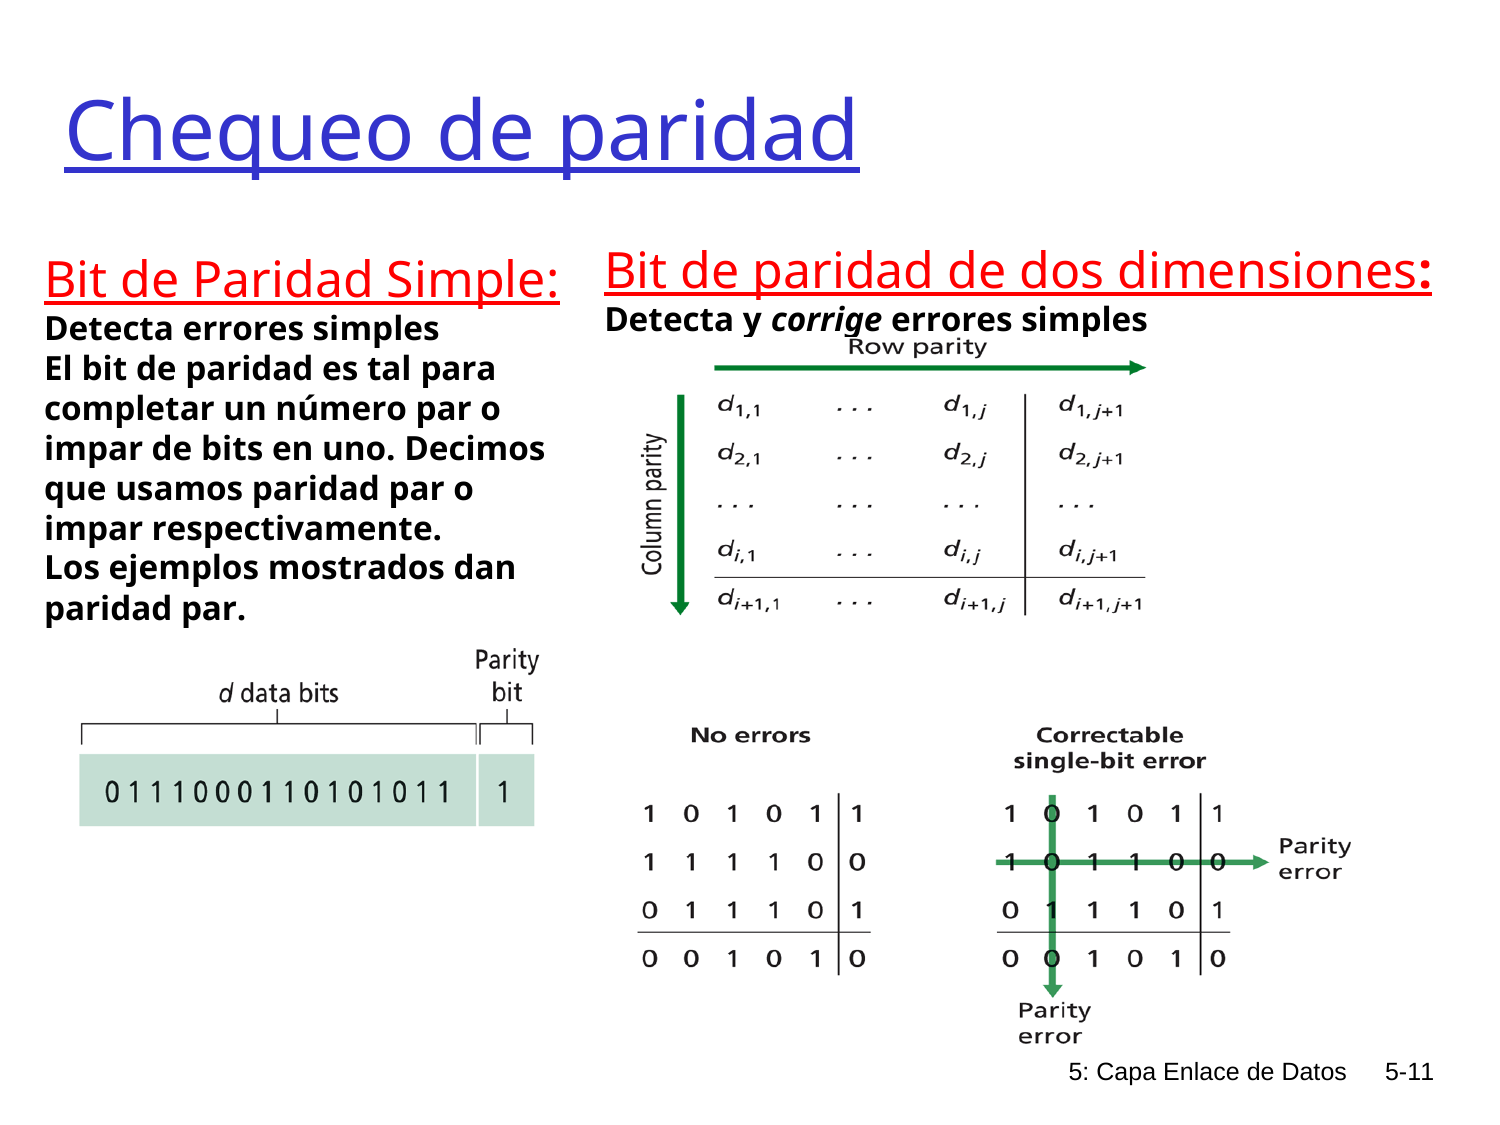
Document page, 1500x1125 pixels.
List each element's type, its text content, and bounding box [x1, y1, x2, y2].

title Chequeo de paridad [49, 59, 925, 198]
picture [75, 648, 563, 837]
text_box Bit de Paridad Simple: Detecta errores simples El bit de paridad es tal para completar un número par o impar de bits en uno. Decimos que usamos paridad par o impar respectivamente. Los ejemplos mostrados dan paridad par. [29, 239, 576, 635]
picture [600, 337, 1351, 1051]
text_box Bit de paridad de dos dimensiones: Detecta y corrige errores simples [589, 230, 1448, 347]
